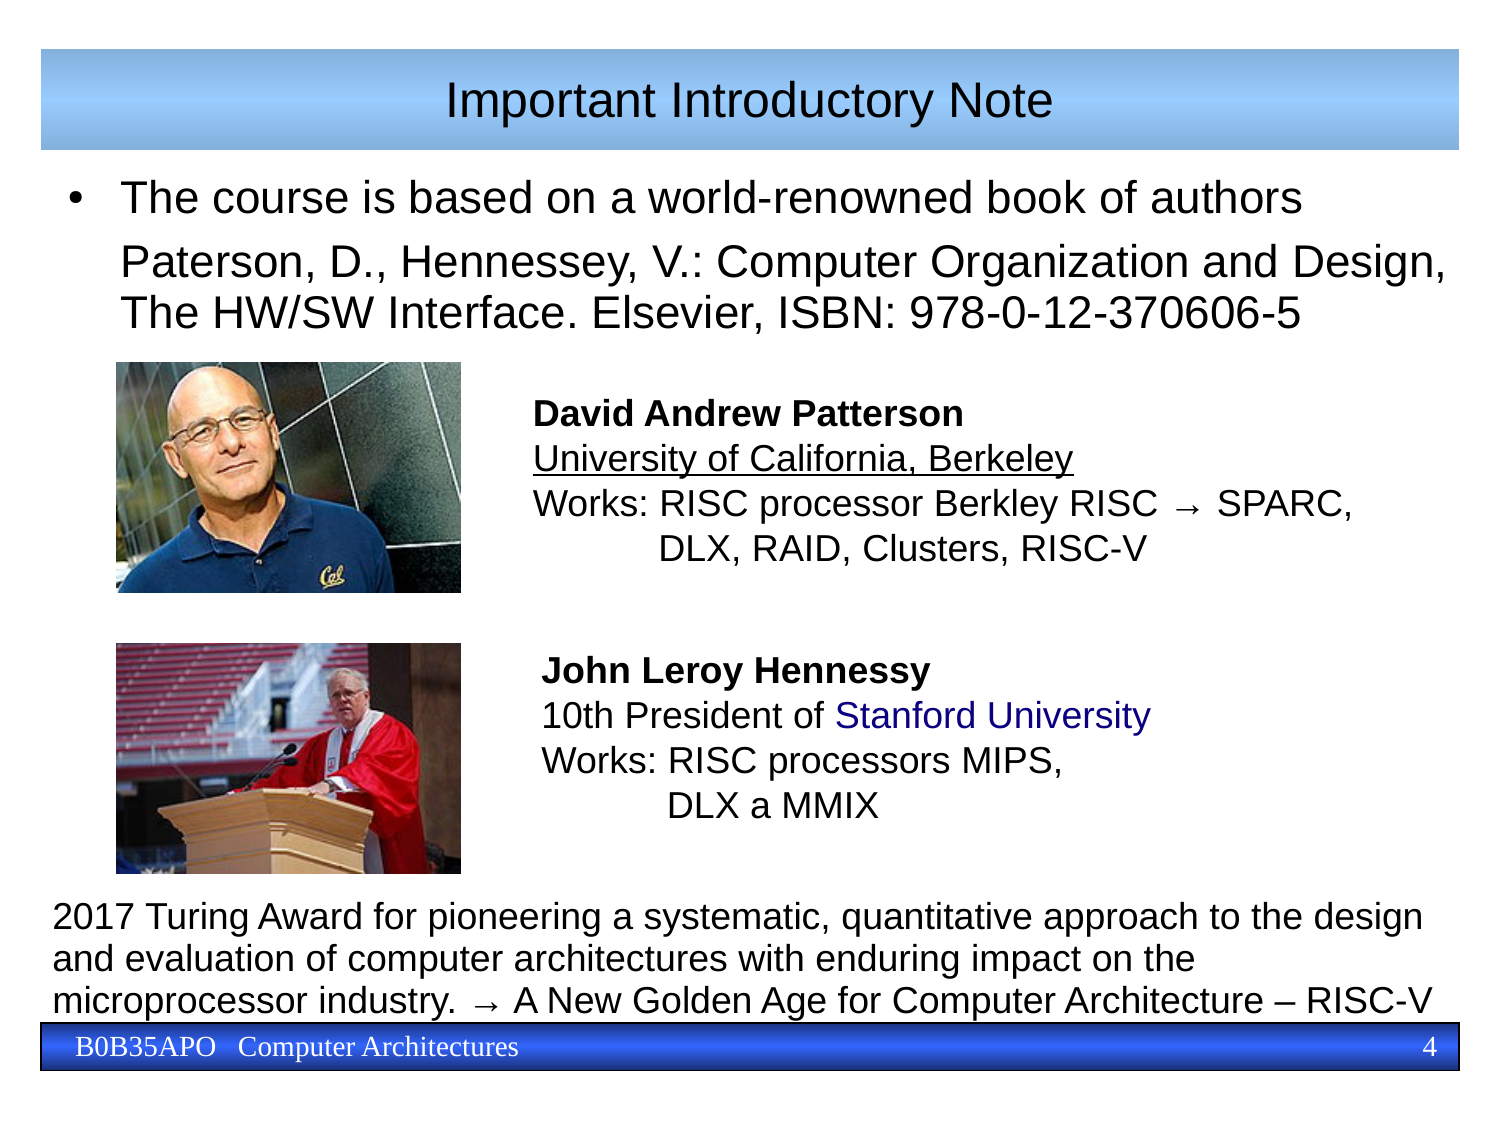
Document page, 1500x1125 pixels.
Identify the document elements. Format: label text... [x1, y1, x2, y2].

list The course is based on a world-renowned book of authors Paterson, D., Hennessey, V.: Computer Organization and Design, The HW/SW Interface. Elsevier, ISBN: 978-0-12-370606-5 [49, 172, 1450, 888]
title Important Introductory Note [41, 49, 1459, 150]
picture [116, 362, 461, 593]
text_box 2017 Turing Award for pioneering a systematic, quantitative approach to the design and evaluation of computer architectures with enduring impact on the microprocessor industry. → A New Golden Age for Computer Architecture – RISC-V [37, 888, 1463, 1029]
picture [116, 643, 461, 874]
text_box David Andrew Patterson University of California, Berkeley Works: RISC processor Berkley RISC → SPARC, DLX, RAID, Clusters, RISC-V [518, 381, 1376, 578]
text_box John Leroy Hennessy 10th President of Stanford University Works: RISC processors MIPS, DLX a MMIX [526, 638, 1167, 835]
